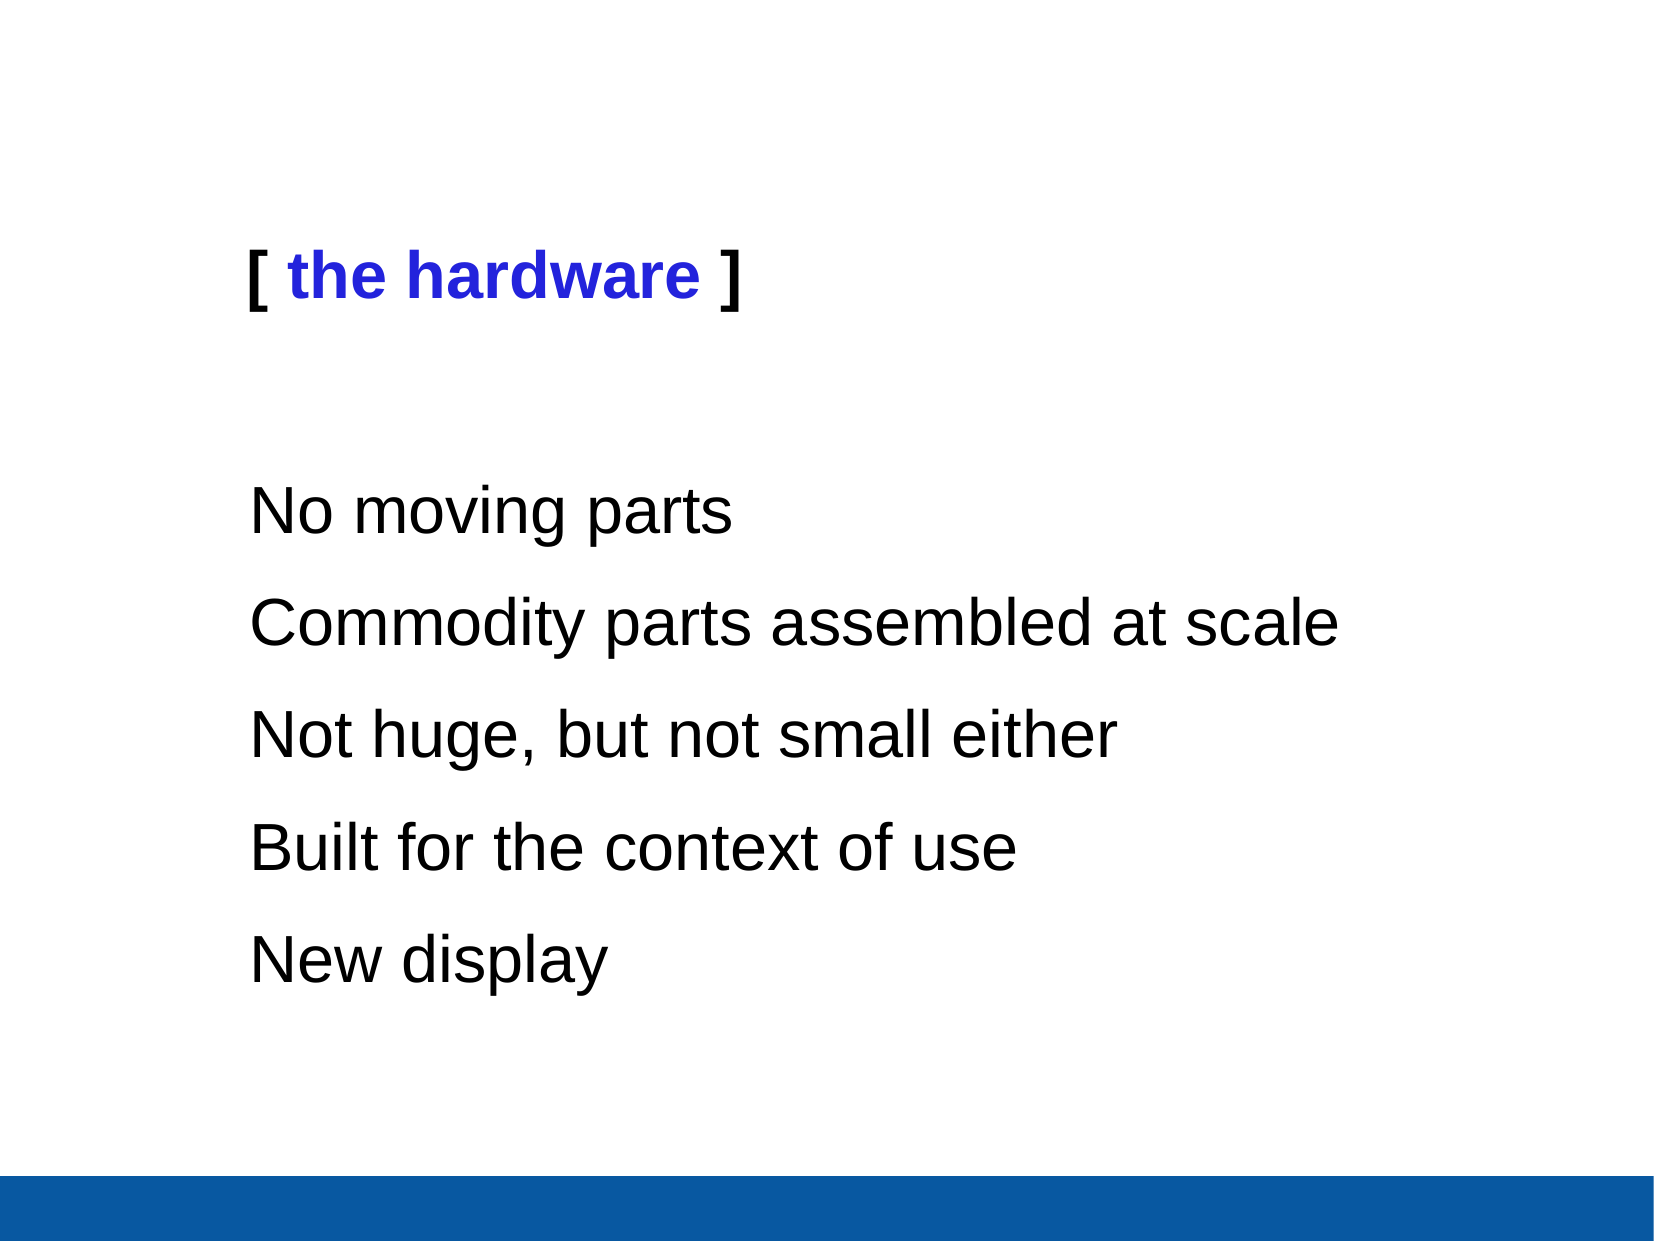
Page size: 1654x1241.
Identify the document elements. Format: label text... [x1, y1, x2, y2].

picture [0, 1176, 1654, 1241]
text_box [ the hardware ] [246, 238, 744, 314]
text_box No moving parts Commodity parts assembled at scale Not huge, but not small either Built for the context of use New display [249, 435, 1346, 960]
